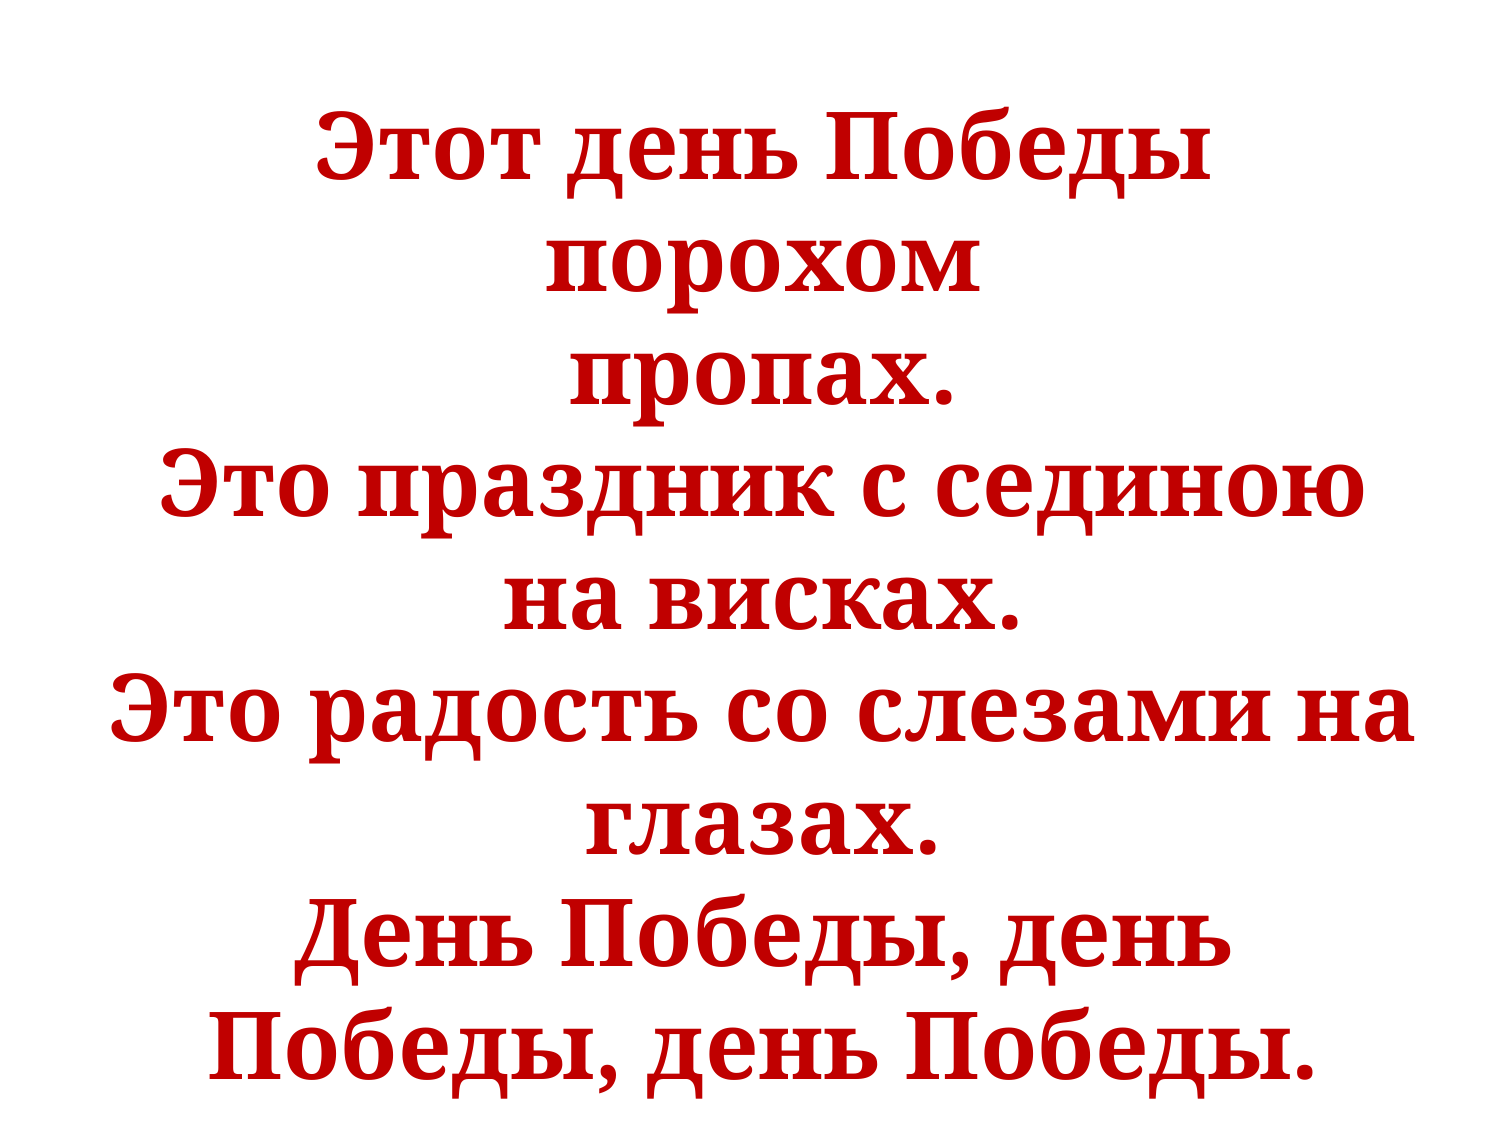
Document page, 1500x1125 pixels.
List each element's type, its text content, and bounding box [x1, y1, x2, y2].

title Этот день Победы порохом пропах. Это праздник с сединою на висках. Это радость со слезами на глазах. День Победы, день Победы, день Победы. [88, 78, 1439, 1000]
